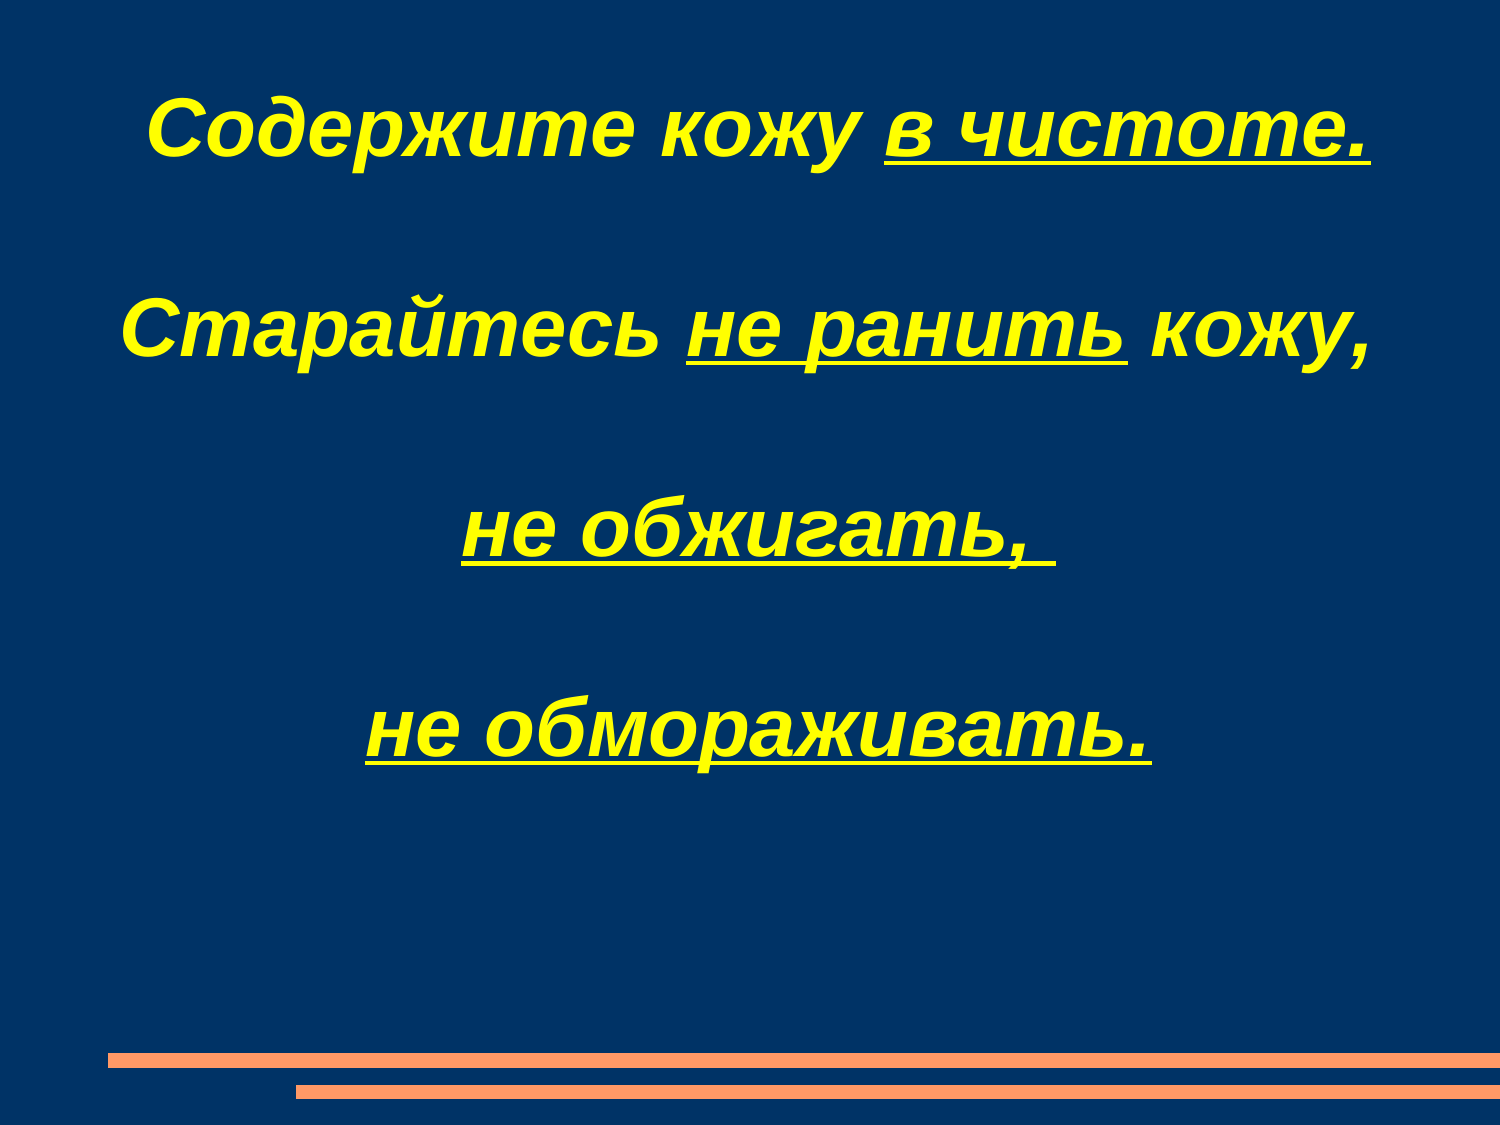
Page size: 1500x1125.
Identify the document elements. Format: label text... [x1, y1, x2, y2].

title Содержите кожу в чистоте. Старайтесь не ранить кожу, не обжигать, не обмораживать. [118, 73, 1400, 725]
